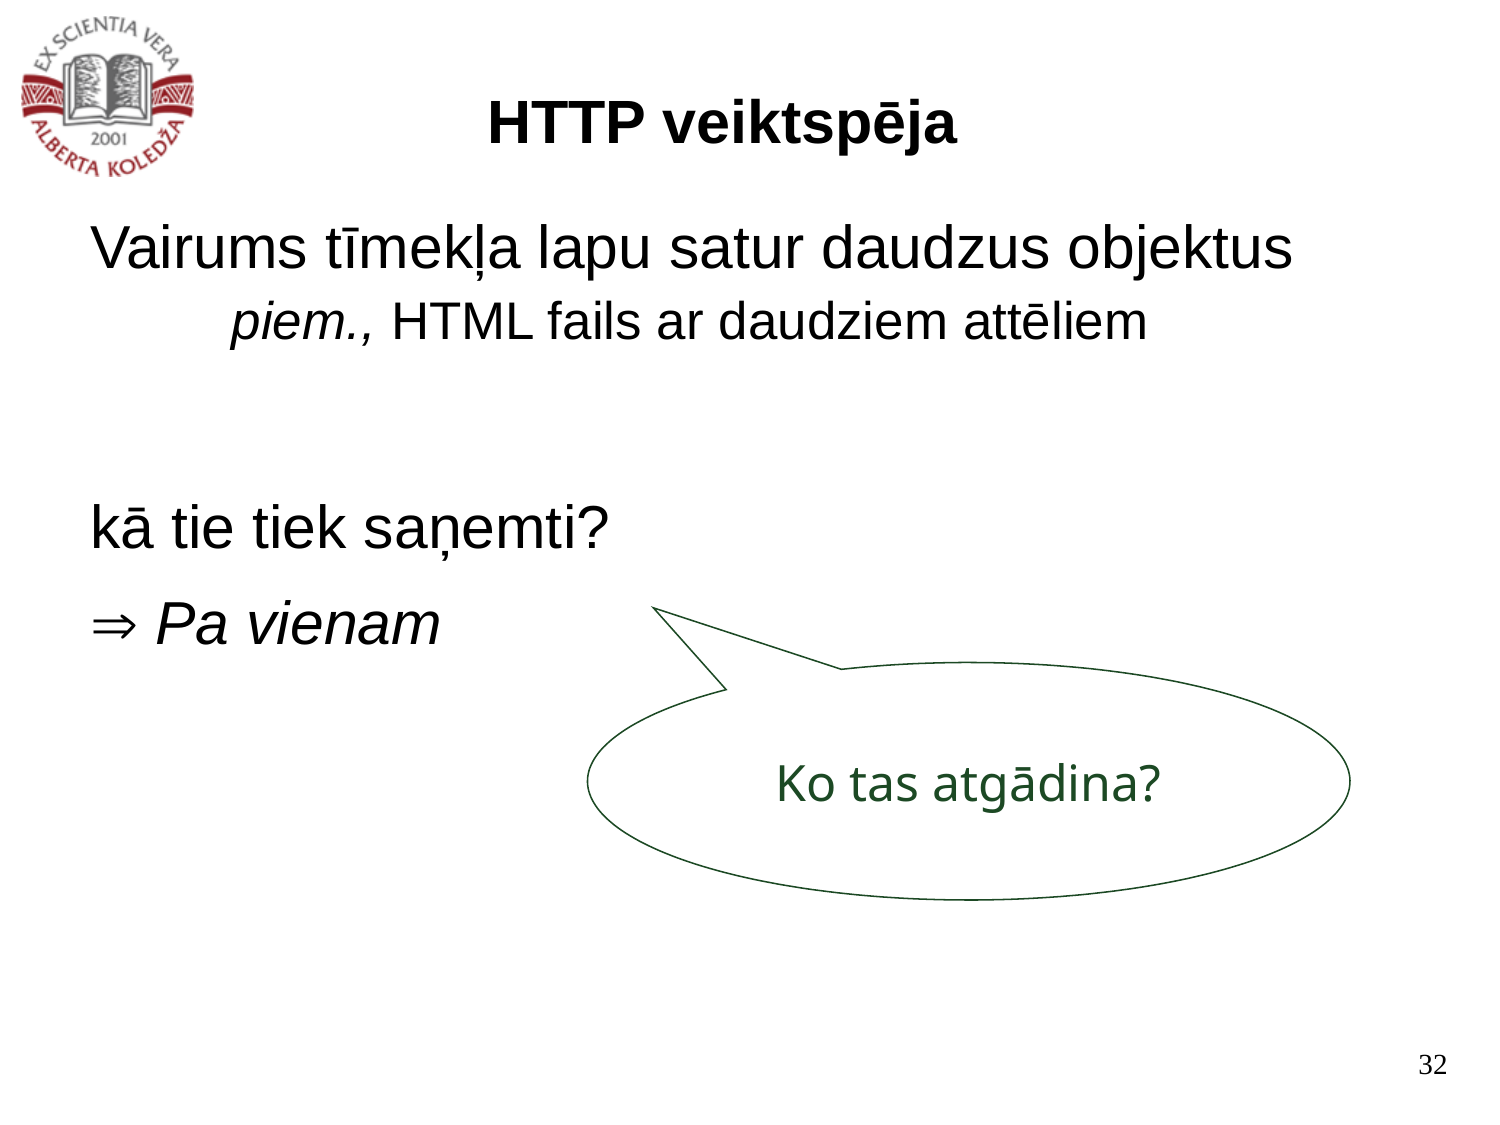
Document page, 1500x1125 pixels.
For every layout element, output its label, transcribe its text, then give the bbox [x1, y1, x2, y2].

text_box Ko tas atgādina? [587, 607, 1351, 901]
picture [21, 16, 194, 177]
title HTTP veiktspēja [50, 62, 1374, 175]
list Vairums tīmekļa lapu satur daudzus objektus piem., HTML fails ar daudziem attēliem kā tie tiek saņemti?  Pa vienam [74, 200, 1463, 1101]
